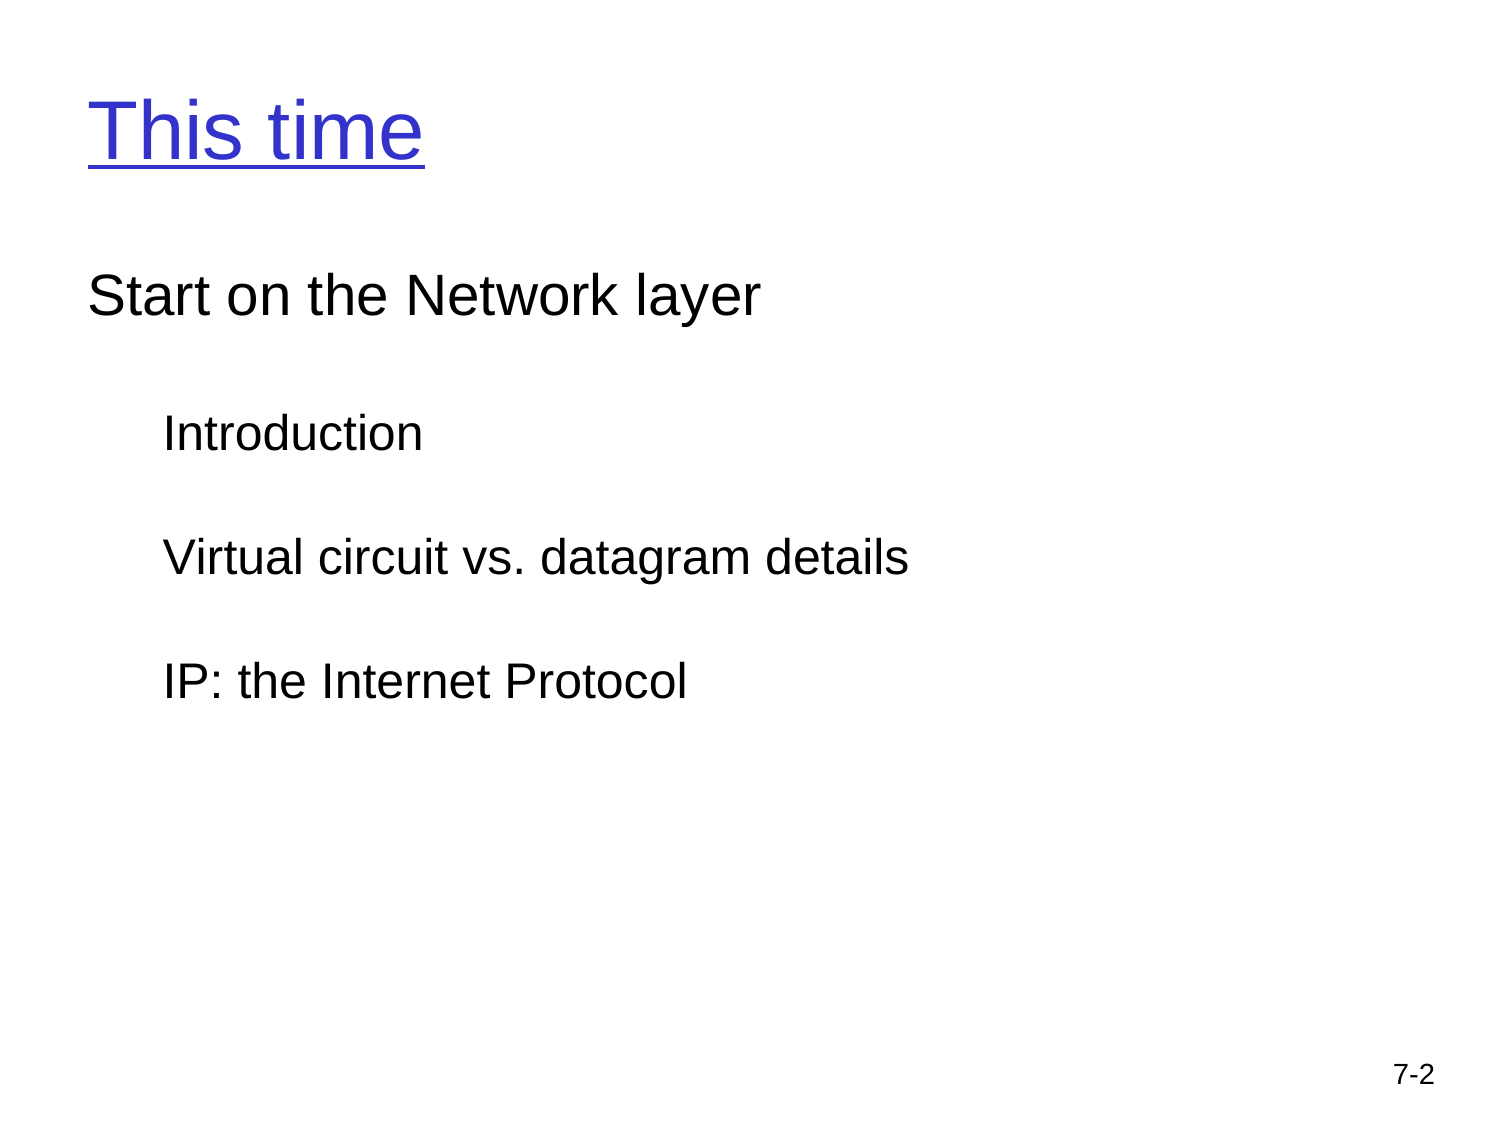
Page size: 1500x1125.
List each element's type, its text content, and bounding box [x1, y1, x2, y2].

list Start on the Network layer Introduction Virtual circuit vs. datagram details IP: the Internet Protocol [87, 262, 1363, 1026]
title This time [87, 23, 1363, 239]
